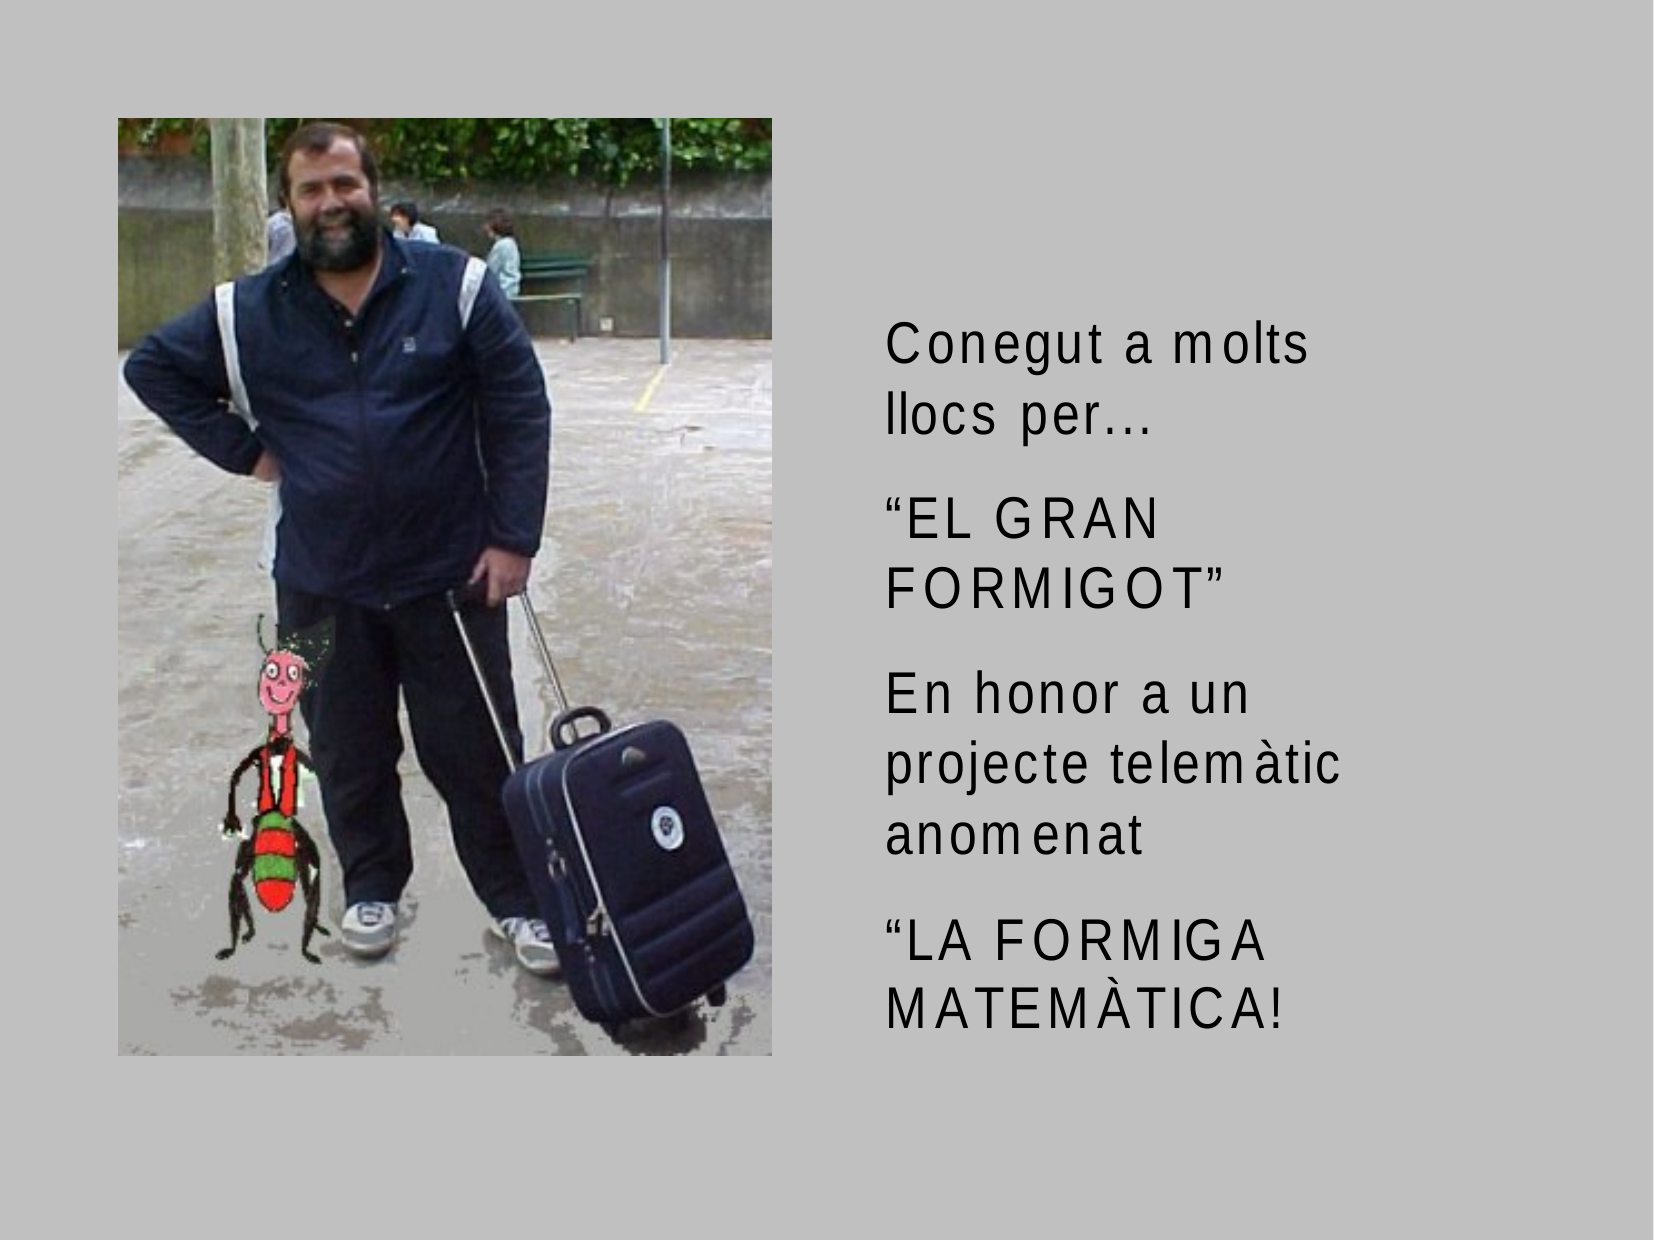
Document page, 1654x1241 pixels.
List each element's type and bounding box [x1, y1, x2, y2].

picture [867, 296, 1447, 1063]
picture [118, 118, 772, 1056]
